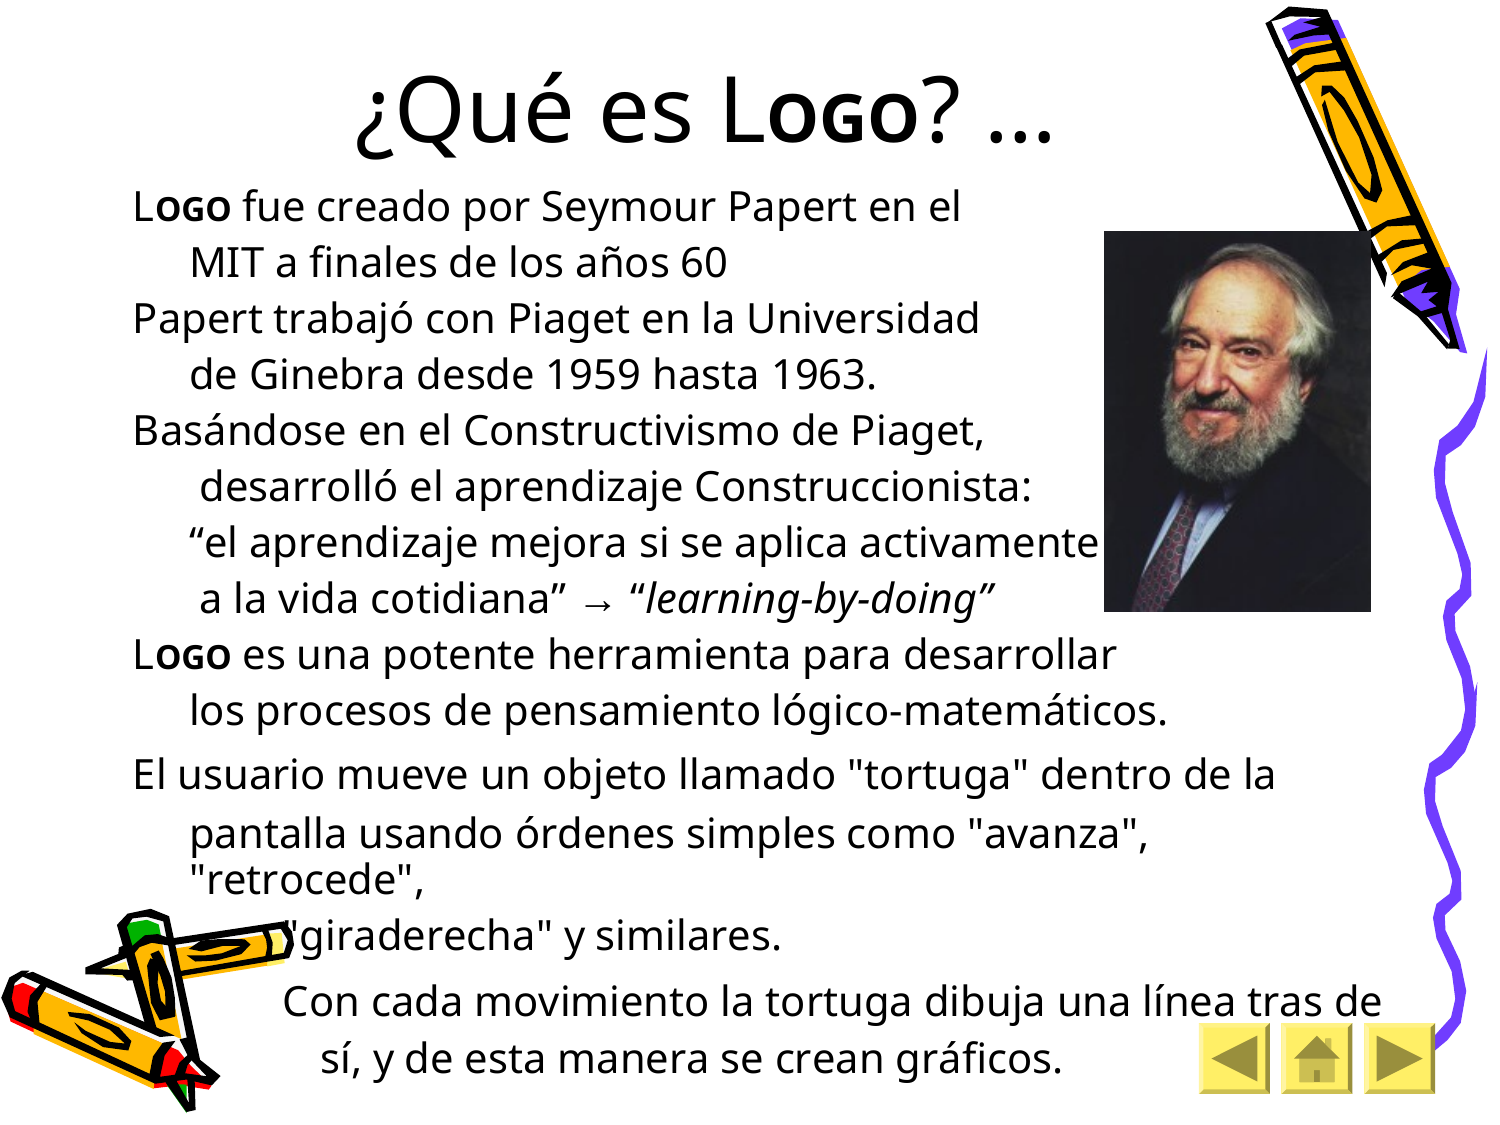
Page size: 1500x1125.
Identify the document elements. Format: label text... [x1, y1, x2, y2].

text_box [1200, 1023, 1270, 1094]
list LOGO fue creado por Seymour Papert en el MIT a finales de los años 60 Papert trabajó con Piaget en la Universidad de Ginebra desde 1959 hasta 1963. Basándose en el Constructivismo de Piaget, desarrolló el aprendizaje Construccionista: “el aprendizaje mejora si se aplica activamente a la vida cotidiana” → “learning-by-doing” LOGO es una potente herramienta para desarrollar los procesos de pensamiento lógico-matemáticos. El usuario mueve un objeto llamado "tortuga" dentro de la pantalla usando órdenes simples como "avanza", "retrocede", "giraderecha" y similares. Con cada movimiento la tortuga dibuja una línea tras de sí, y de esta manera se crean gráficos. [118, 177, 1406, 1079]
picture [1104, 231, 1371, 612]
title ¿Qué es LOGO? … [142, 15, 1270, 177]
text_box [1366, 1023, 1436, 1094]
text_box [1283, 1023, 1353, 1094]
